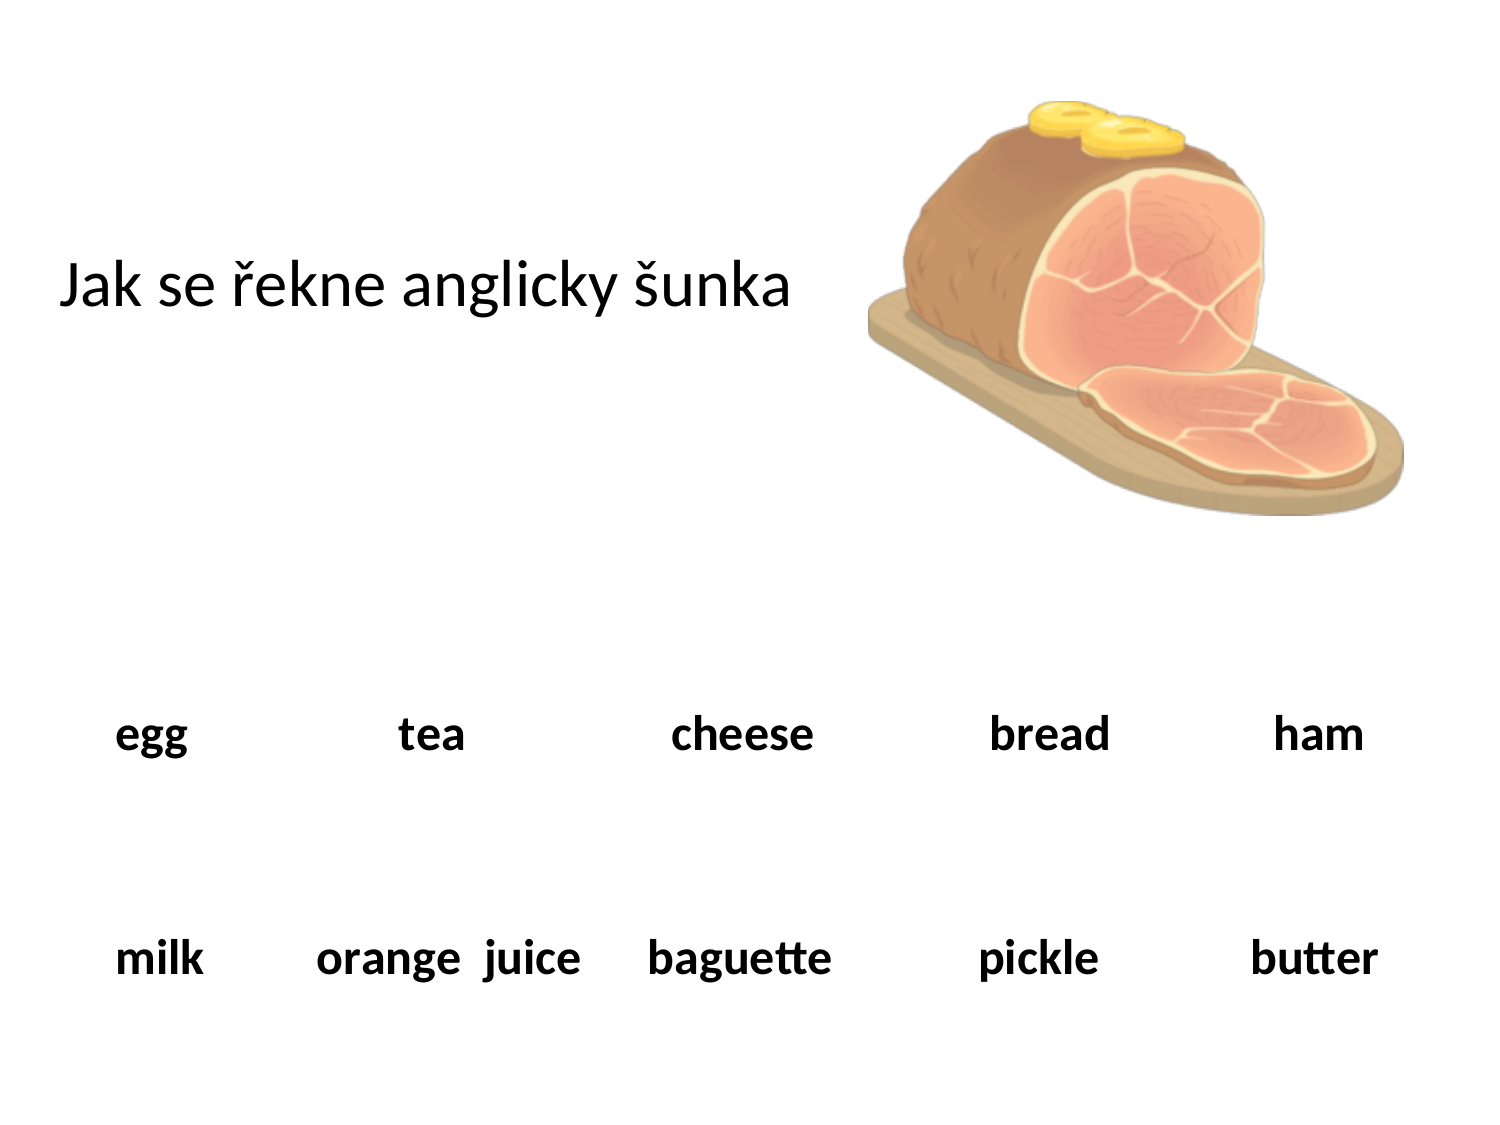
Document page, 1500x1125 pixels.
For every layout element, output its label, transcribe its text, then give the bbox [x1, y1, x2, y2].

text_box ham [1258, 692, 1381, 768]
text_box pickle [963, 916, 1115, 993]
text_box milk [100, 916, 220, 993]
text_box tea [384, 692, 482, 768]
table_header [600, 610, 900, 840]
table_header [0, 610, 300, 840]
text_box bread [975, 692, 1127, 768]
table_cell [600, 840, 900, 1070]
table_header [900, 610, 1200, 840]
text_box cheese [656, 692, 830, 768]
picture [868, 101, 1404, 516]
text_box Jak se řekne anglicky šunka [44, 231, 808, 328]
table_cell [300, 840, 600, 1070]
text_box baguette [633, 916, 849, 993]
table_header [1200, 610, 1500, 840]
table_cell [1200, 840, 1500, 1070]
table_cell [0, 840, 300, 1070]
table_cell [900, 840, 1200, 1070]
text_box orange juice [301, 916, 598, 993]
text_box egg [101, 692, 204, 768]
table_header [300, 610, 600, 840]
text_box butter [1235, 916, 1395, 993]
